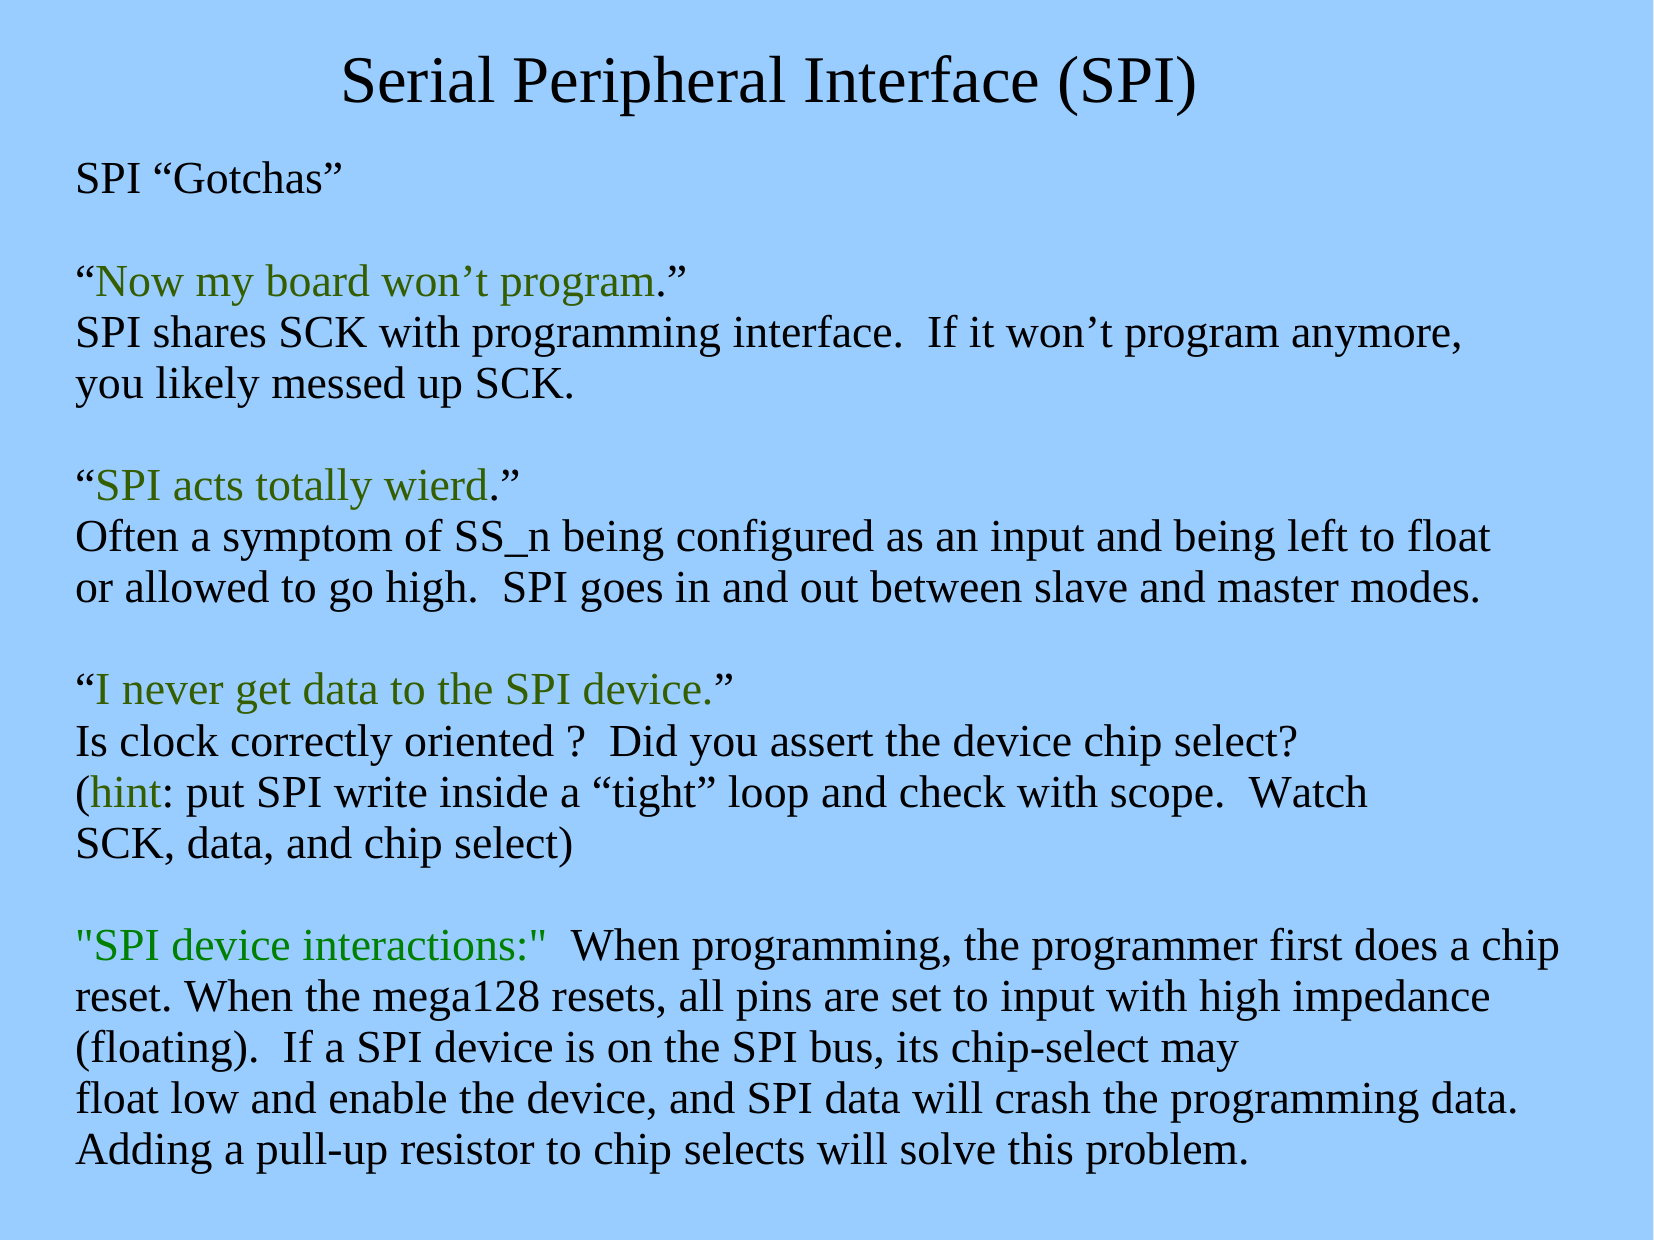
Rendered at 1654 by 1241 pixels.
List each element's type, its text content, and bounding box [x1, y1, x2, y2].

text_box Serial Peripheral Interface (SPI) [339, 38, 1201, 113]
text_box SPI “Gotchas” “Now my board won’t program.” SPI shares SCK with programming interface. If it won’t program anymore, you likely messed up SCK. “SPI acts totally wierd.” Often a symptom of SS_n being configured as an input and being left to float or allowed to go high. SPI goes in and out between slave and master modes. “I never get data to the SPI device.” Is clock correctly oriented ? Did you assert the device chip select? (hint: put SPI write inside a “tight” loop and check with scope. Watch SCK, data, and chip select) "SPI device interactions:" When programming, the programmer first does a chip reset. When the mega128 resets, all pins are set to input with high impedance (floating). If a SPI device is on the SPI bus, its chip-select may float low and enable the device, and SPI data will crash the programming data. Adding a pull-up resistor to chip selects will solve this problem. [75, 150, 1576, 1241]
